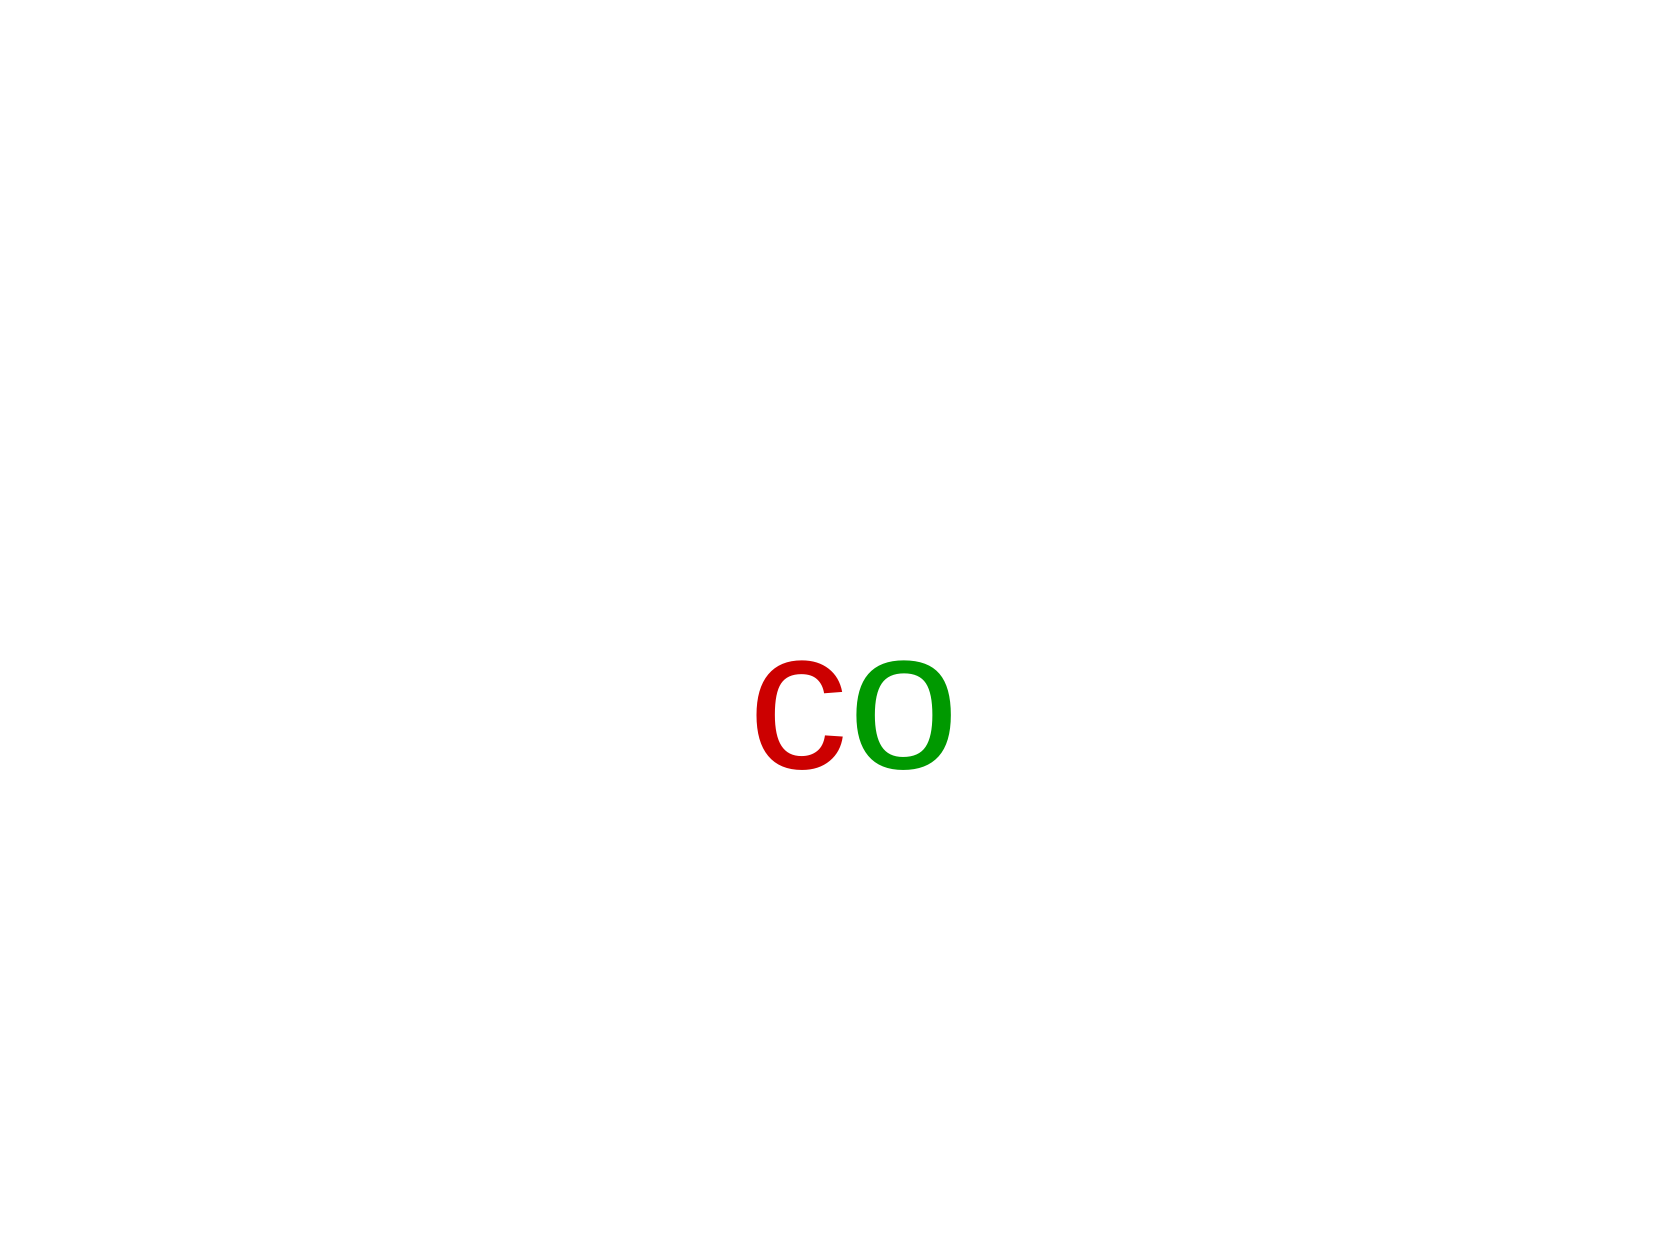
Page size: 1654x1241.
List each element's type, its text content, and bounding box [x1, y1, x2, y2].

subtitle co [82, 290, 1571, 1109]
